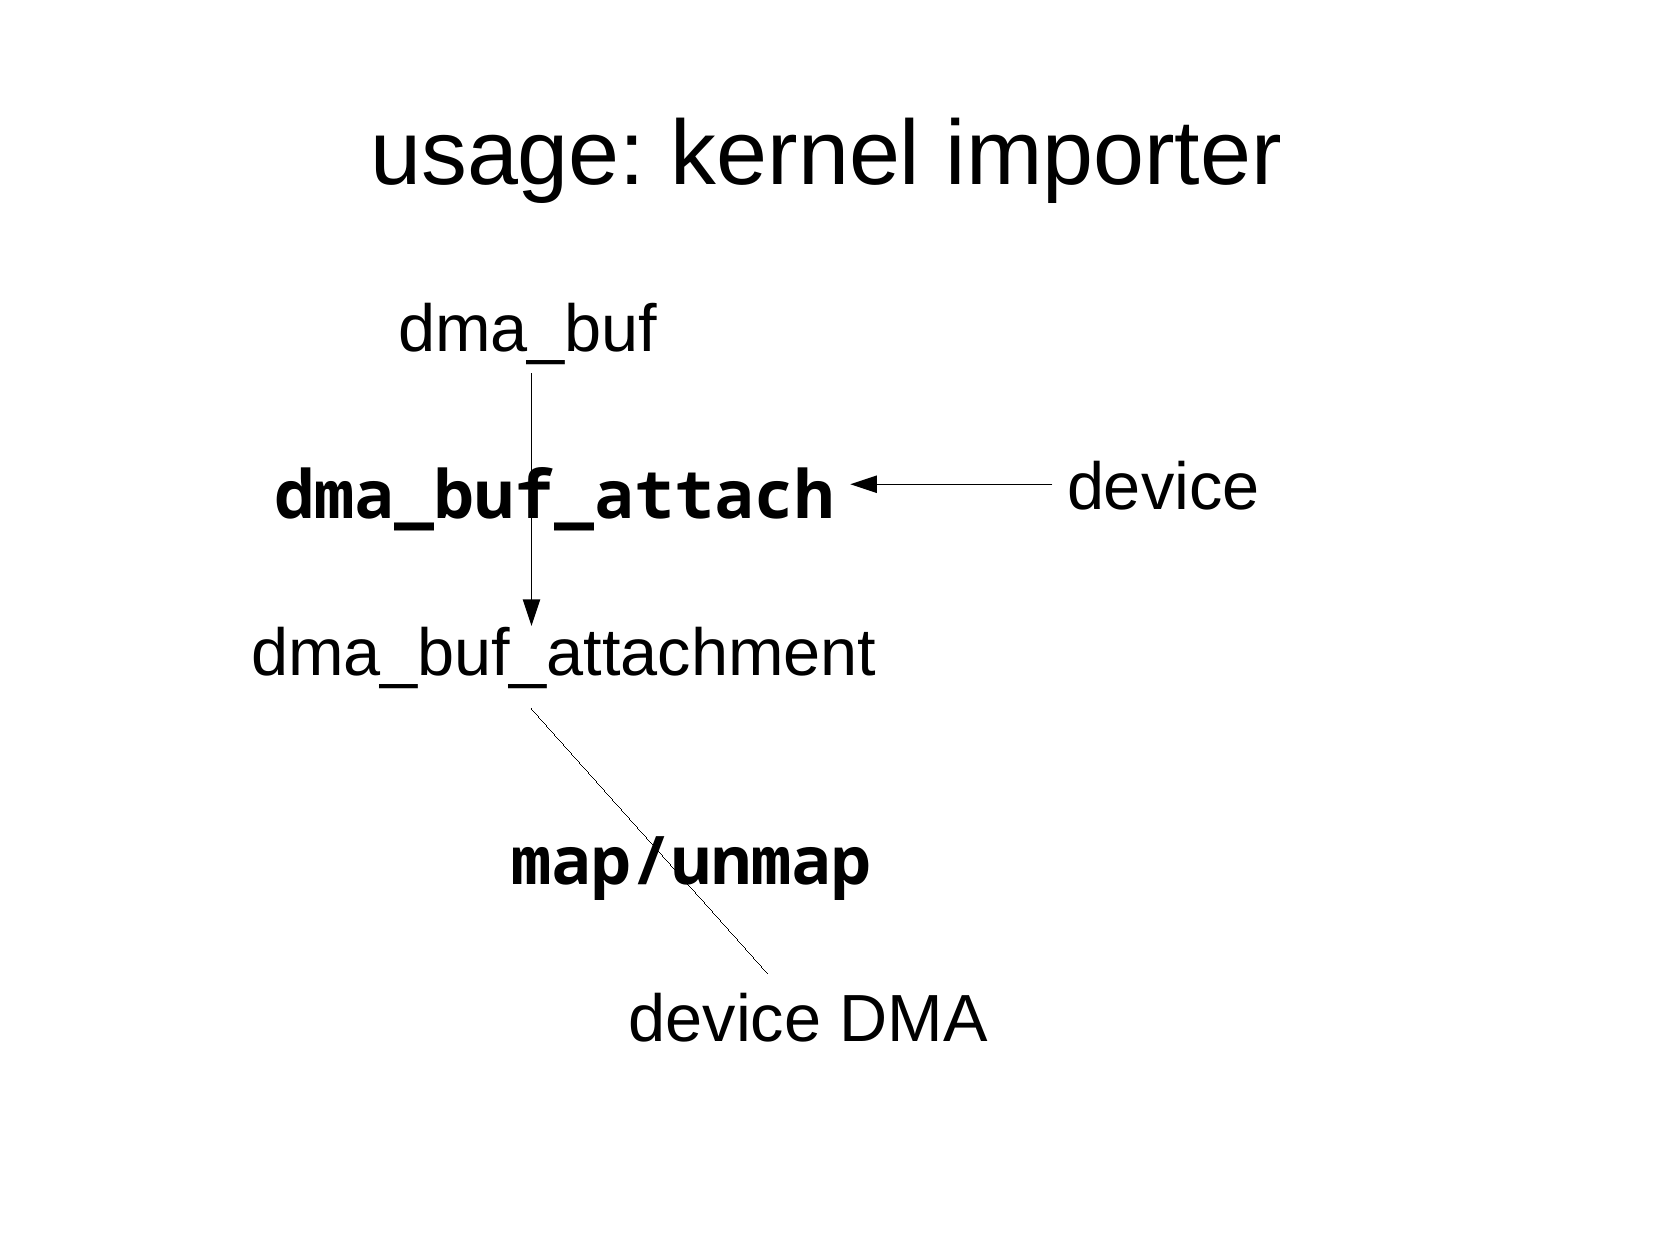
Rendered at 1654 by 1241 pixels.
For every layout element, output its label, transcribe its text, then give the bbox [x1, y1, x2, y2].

text_box device [1052, 441, 1276, 532]
text_box dma_buf_attach [259, 439, 850, 532]
title usage: kernel importer [82, 49, 1571, 257]
text_box dma_buf_attachment [236, 607, 895, 697]
text_box device DMA [614, 973, 1004, 1063]
text_box dma_buf [383, 283, 674, 374]
text_box map/unmap [496, 805, 886, 898]
